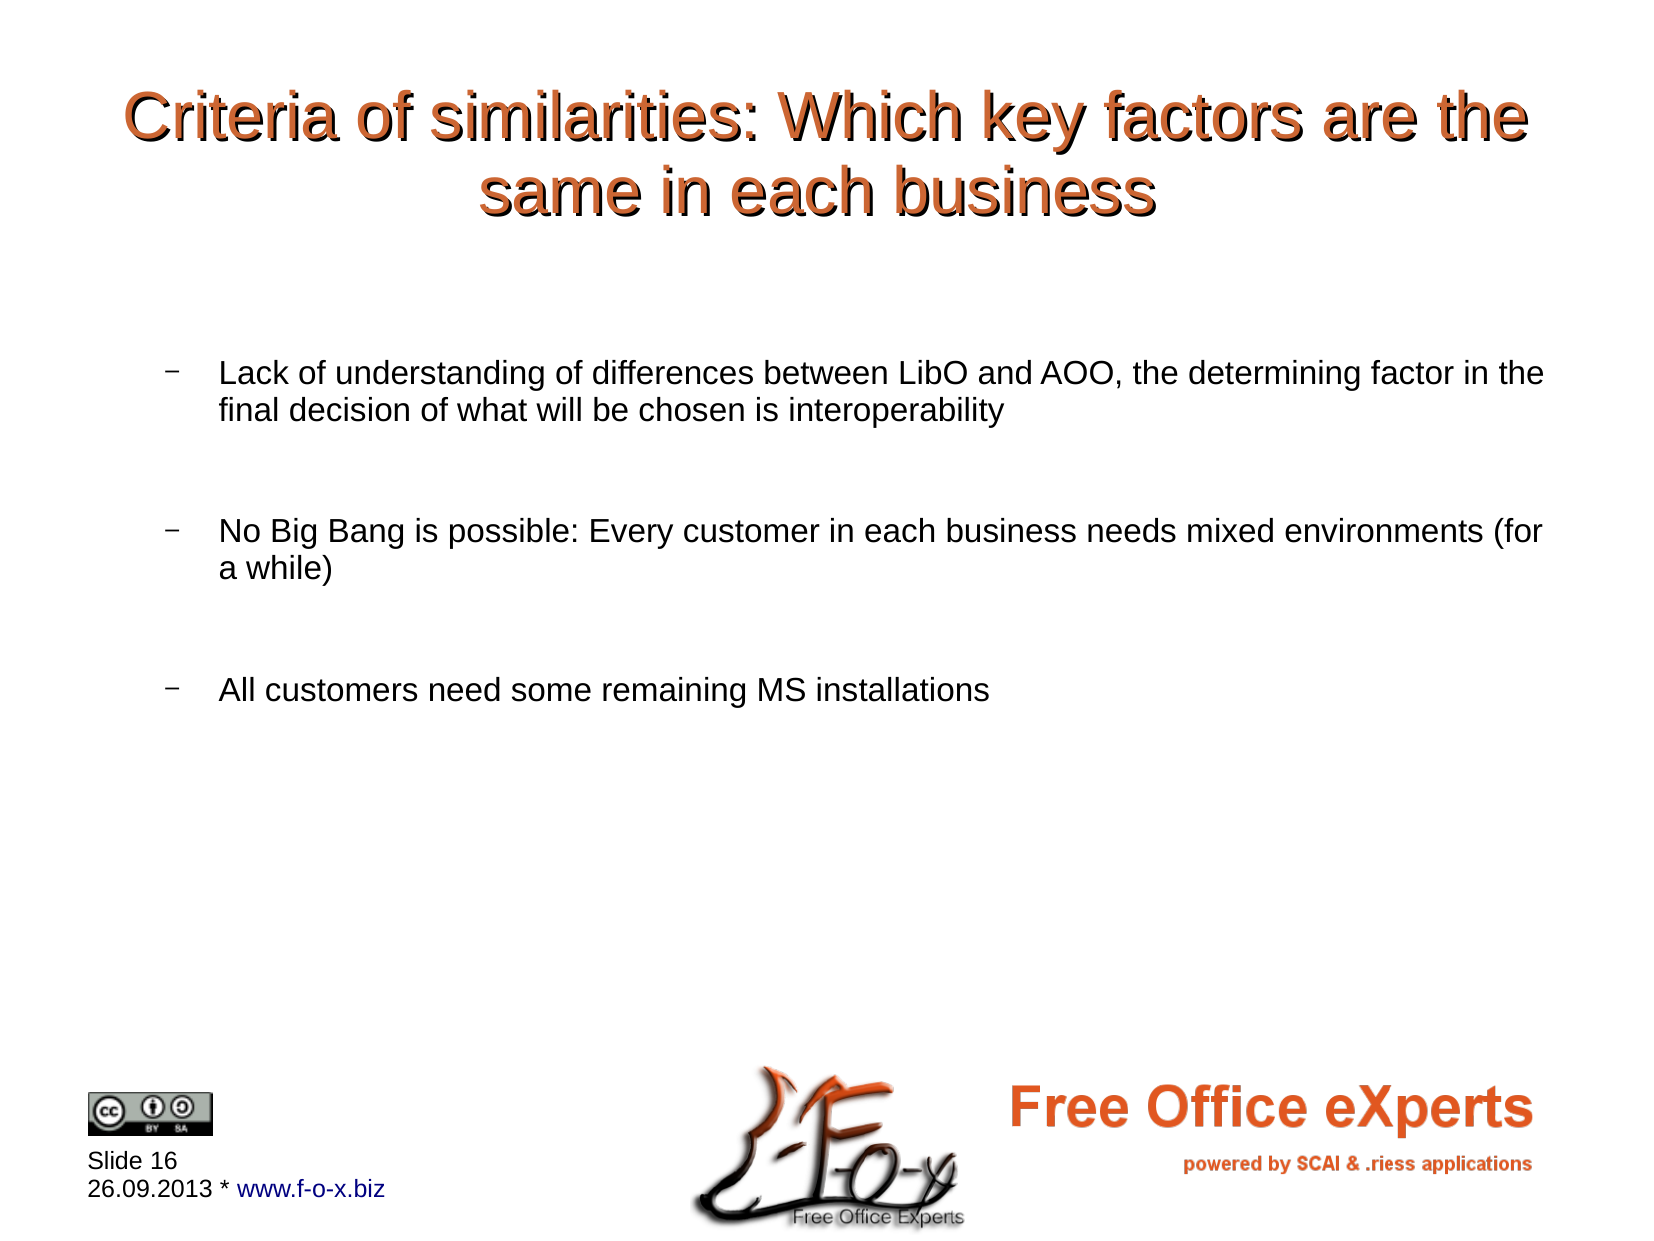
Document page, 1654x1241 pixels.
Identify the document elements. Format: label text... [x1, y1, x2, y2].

picture [690, 1052, 1565, 1236]
list Lack of understanding of differences between LibO and AOO, the determining factor in the final decision of what will be chosen is interoperability No Big Bang is possible: Every customer in each business needs mixed environments (for a while) All customers need some remaining MS installations [76, 354, 1565, 768]
picture [88, 1092, 213, 1136]
title Criteria of similarities: Which key factors are the same in each business [82, 49, 1571, 257]
